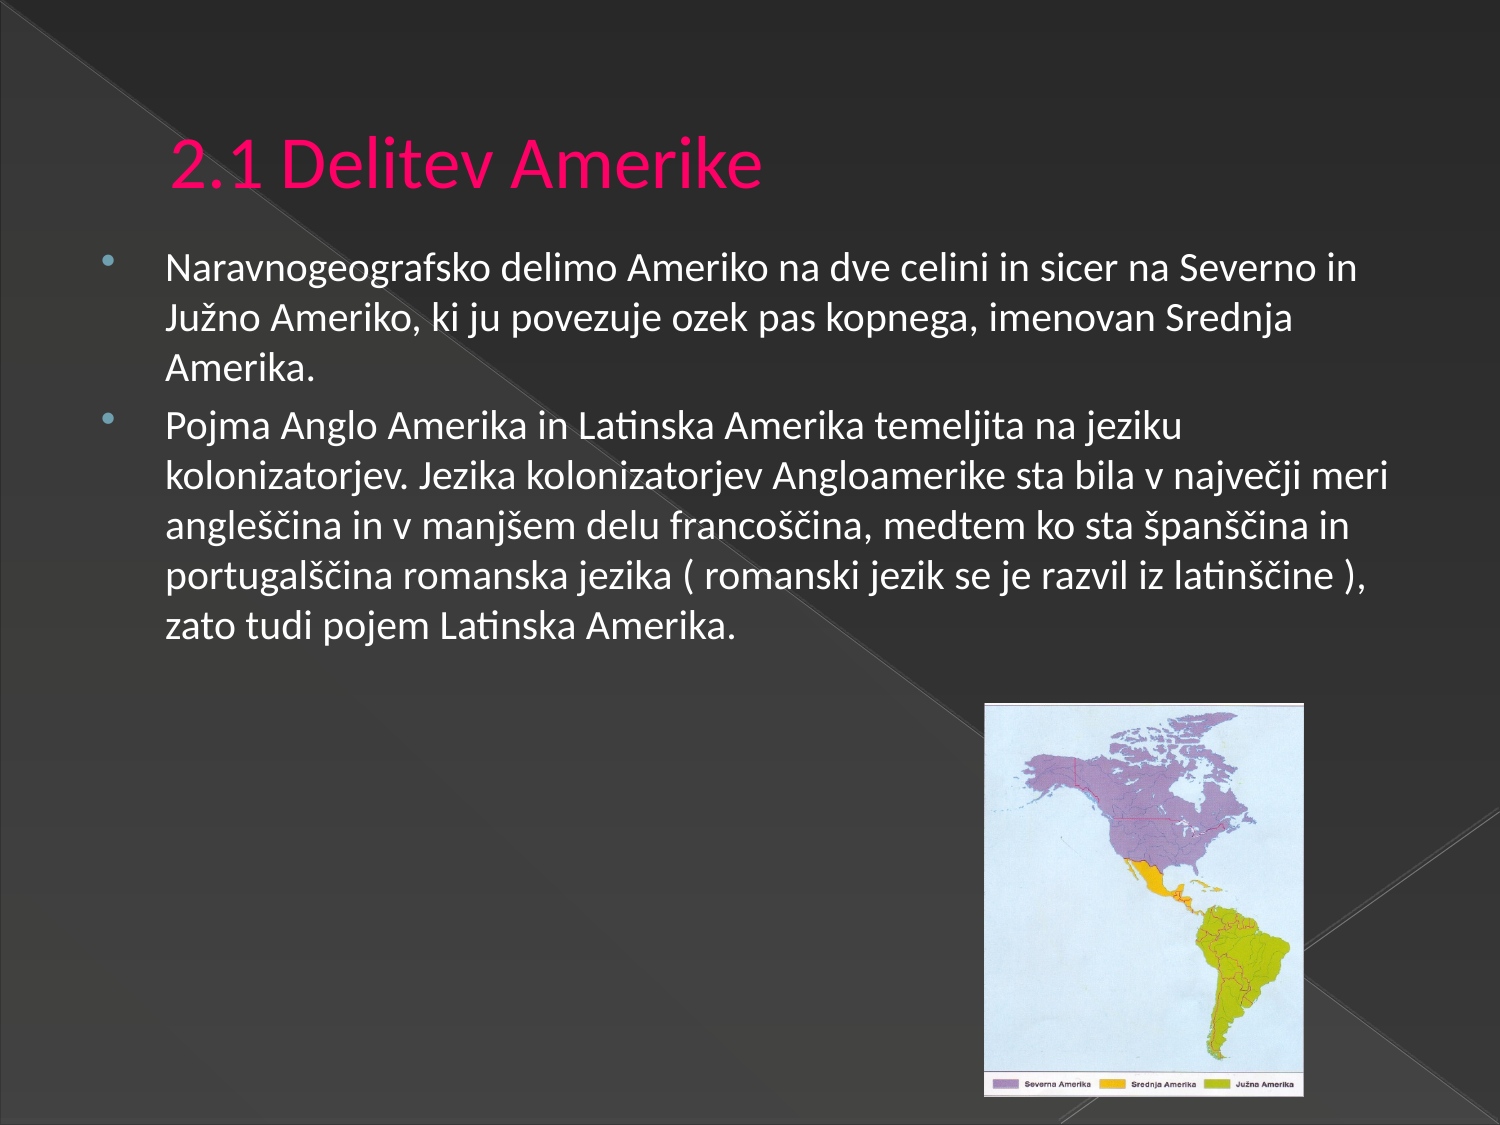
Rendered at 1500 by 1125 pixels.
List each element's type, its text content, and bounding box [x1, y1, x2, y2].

title 2.1 Delitev Amerike [75, 43, 1425, 274]
picture [984, 703, 1304, 1097]
list Naravnogeografsko delimo Ameriko na dve celini in sicer na Severno in Južno Ameriko, ki ju povezuje ozek pas kopnega, imenovan Srednja Amerika. Pojma Anglo Amerika in Latinska Amerika temeljita na jeziku kolonizatorjev. Jezika kolonizatorjev Angloamerike sta bila v največji meri angleščina in v manjšem delu francoščina, medtem ko sta španščina in portugalščina romanska jezika ( romanski jezik se je razvil iz latinščine ), zato tudi pojem Latinska Amerika. [76, 231, 1427, 970]
